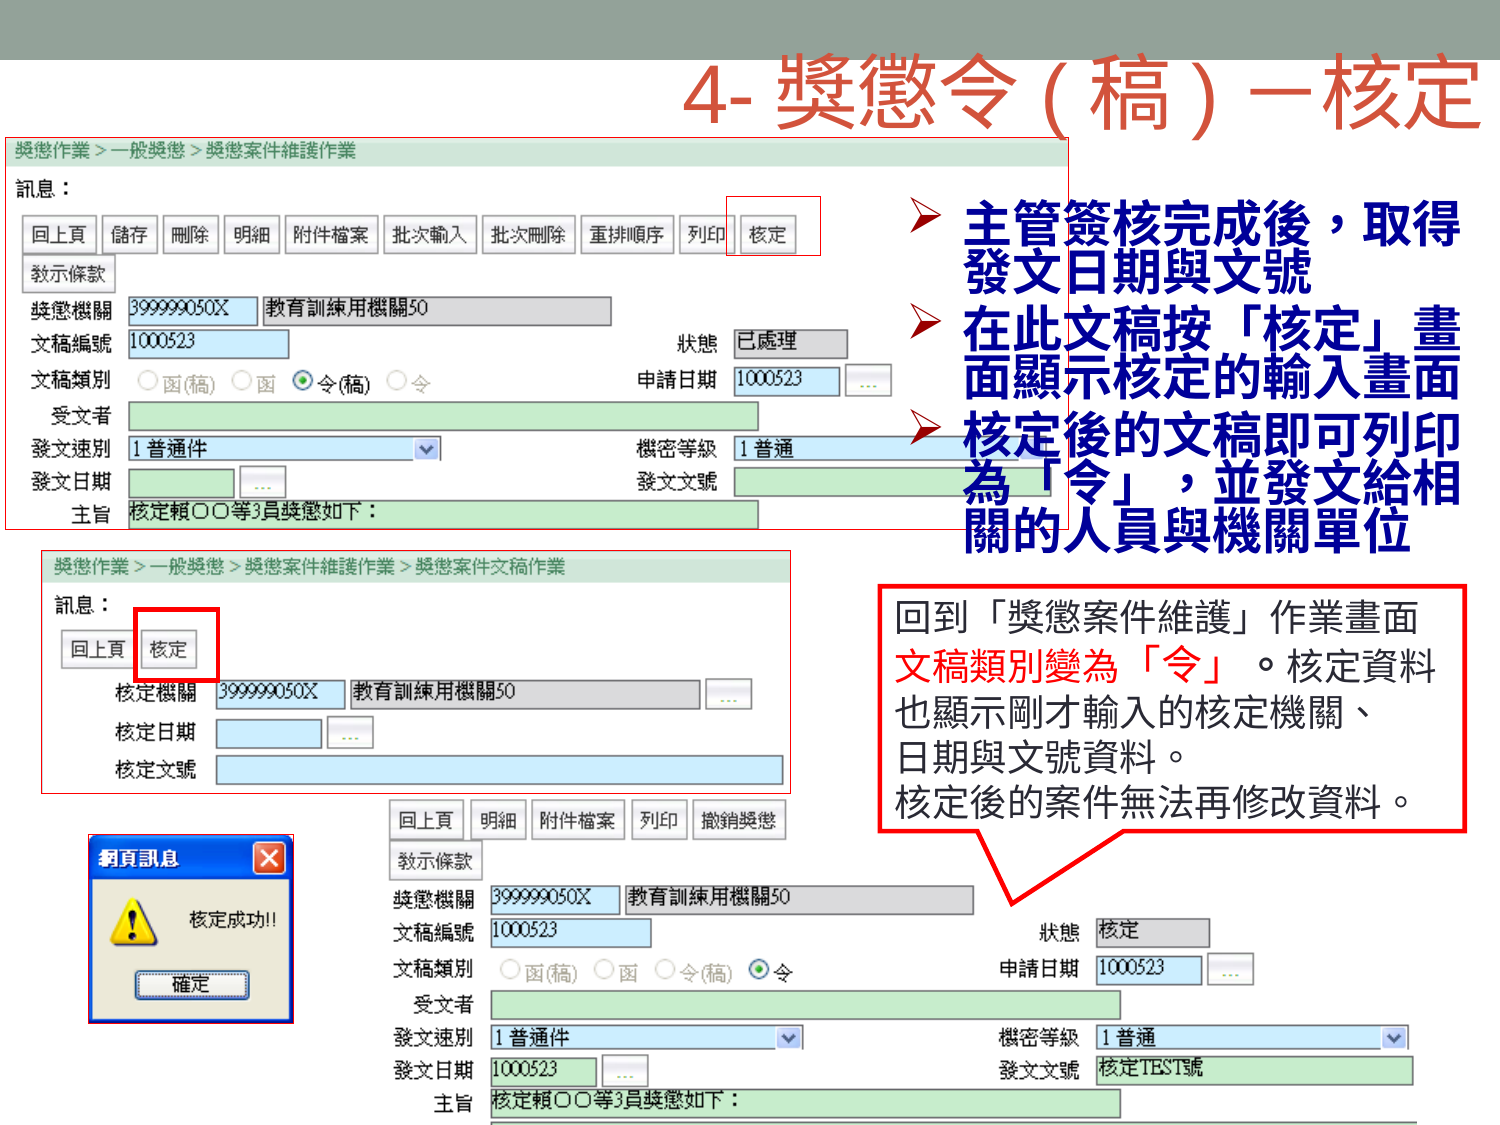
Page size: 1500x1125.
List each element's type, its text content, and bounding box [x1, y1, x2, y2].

text_box 回到「獎懲案件維護」作業畫面 文稿類別變為「令」。核定資料 也顯示剛才輸入的核定機關、 日期與文號資料。 核定後的案件無法再修改資料。 [879, 586, 1465, 904]
picture [88, 834, 294, 1024]
picture [5, 137, 1069, 530]
title 4-獎懲令(稿)－核定 [53, 31, 1500, 149]
picture [41, 550, 790, 793]
picture [383, 798, 1417, 1125]
text_box 主管簽核完成後，取得發文日期與文號 在此文稿按「核定」畫面顯示核定的輸入畫面 核定後的文稿即可列印為「令」，並發文給相關的人員與機關單位 [891, 196, 1500, 657]
